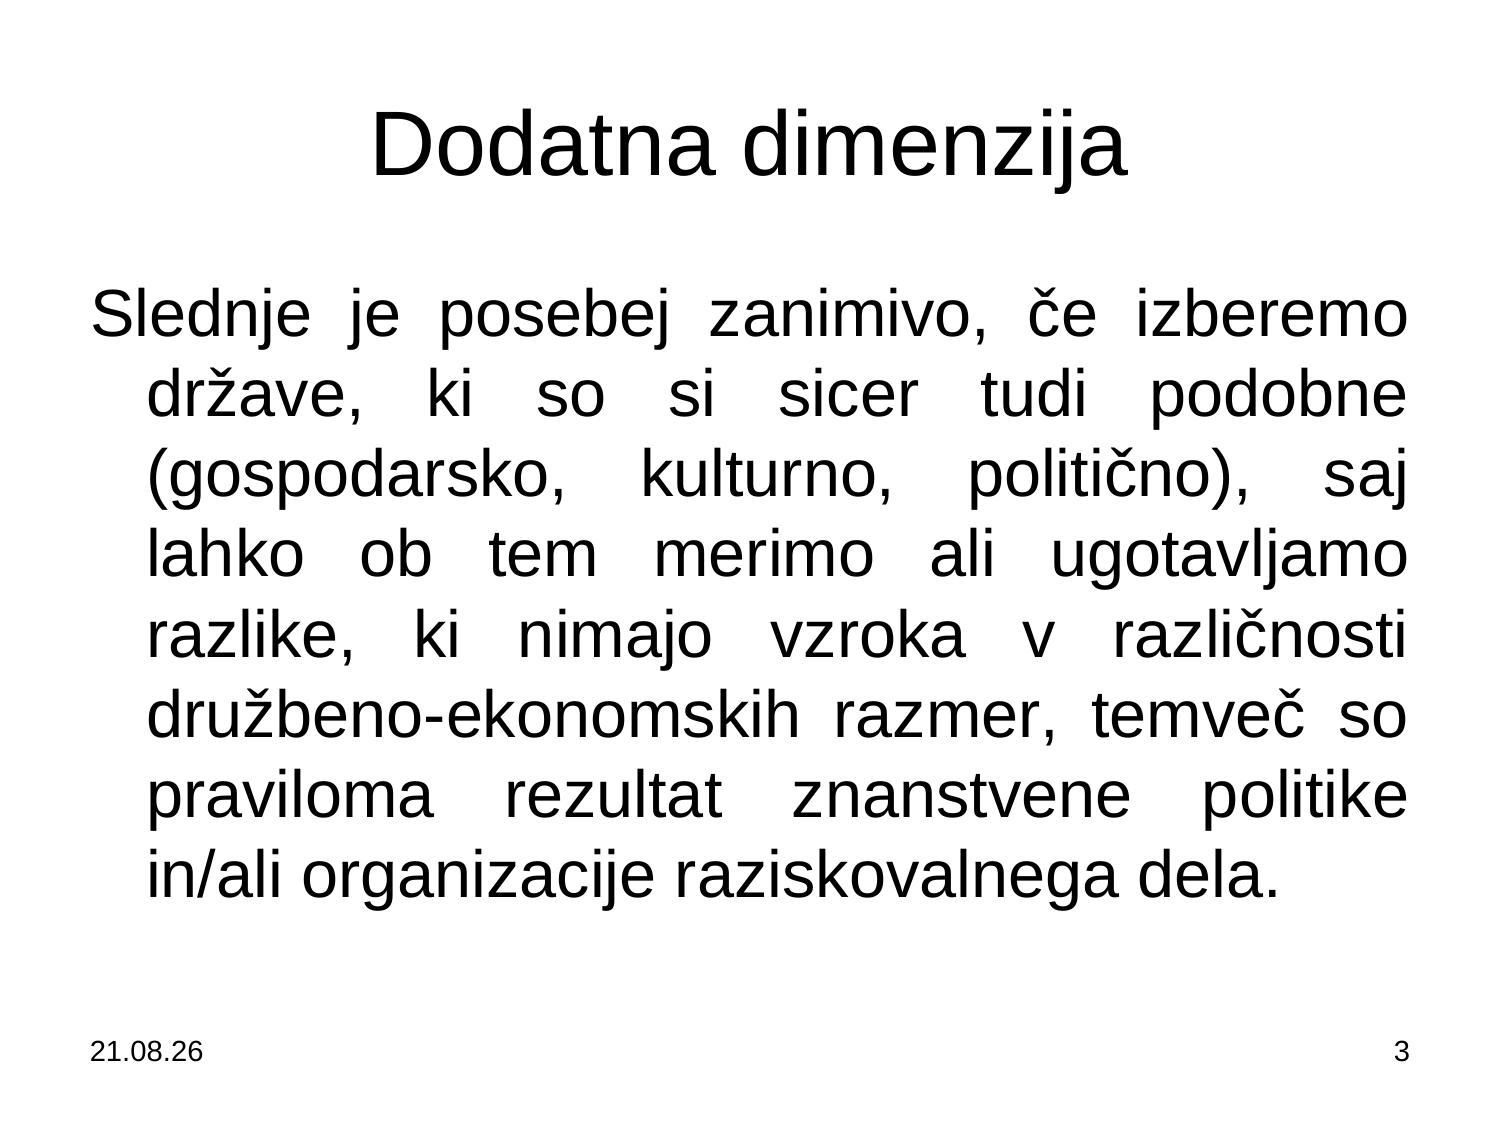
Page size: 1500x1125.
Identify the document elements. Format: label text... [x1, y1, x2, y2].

list Slednje je posebej zanimivo, če izberemo države, ki so si sicer tudi podobne (gospodarsko, kulturno, politično), saj lahko ob tem merimo ali ugotavljamo razlike, ki nimajo vzroka v različnosti družbeno-ekonomskih razmer, temveč so praviloma rezultat znanstvene politike in/ali organizacije raziskovalnega dela. [75, 262, 1426, 1014]
text_box <number> [1074, 1024, 1426, 1103]
text_box 05.11.14 [74, 1024, 426, 1103]
title Dodatna dimenzija [75, 45, 1426, 233]
